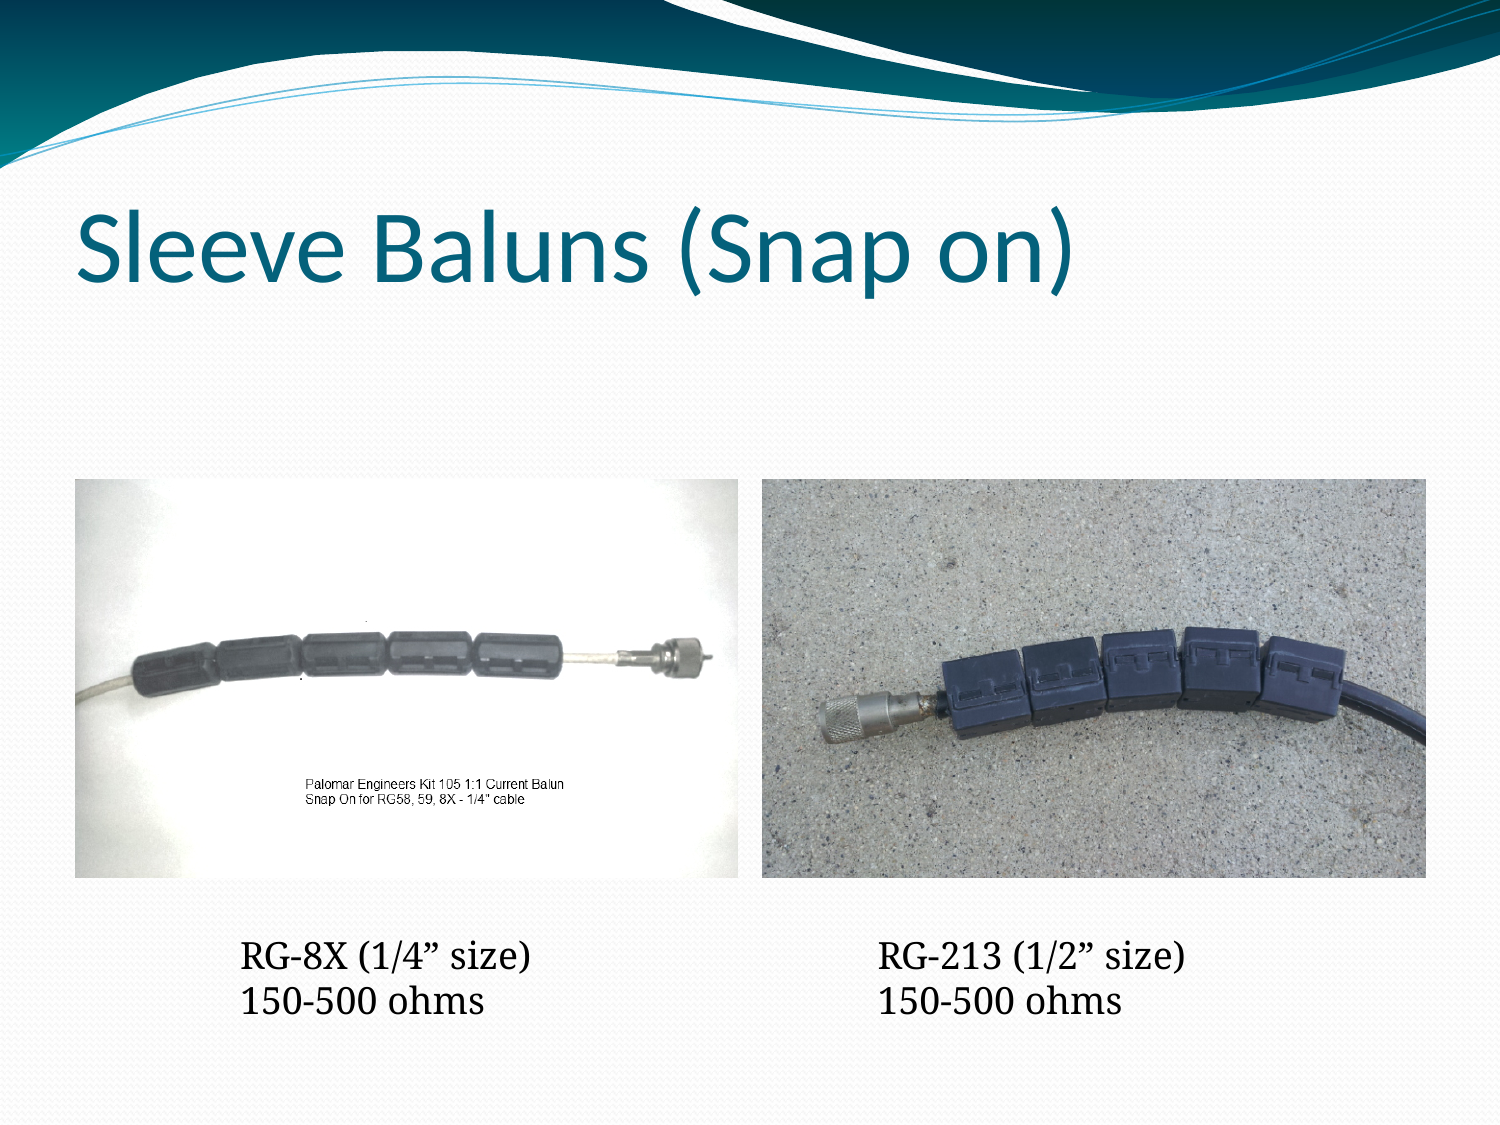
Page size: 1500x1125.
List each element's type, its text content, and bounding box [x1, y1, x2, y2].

title Sleeve Baluns (Snap on) [75, 115, 1426, 304]
text_box RG-8X (1/4” size) 150-500 ohms [225, 924, 613, 1031]
picture [762, 479, 1426, 878]
picture [75, 479, 738, 878]
text_box RG-213 (1/2” size) 150-500 ohms [862, 924, 1251, 1031]
